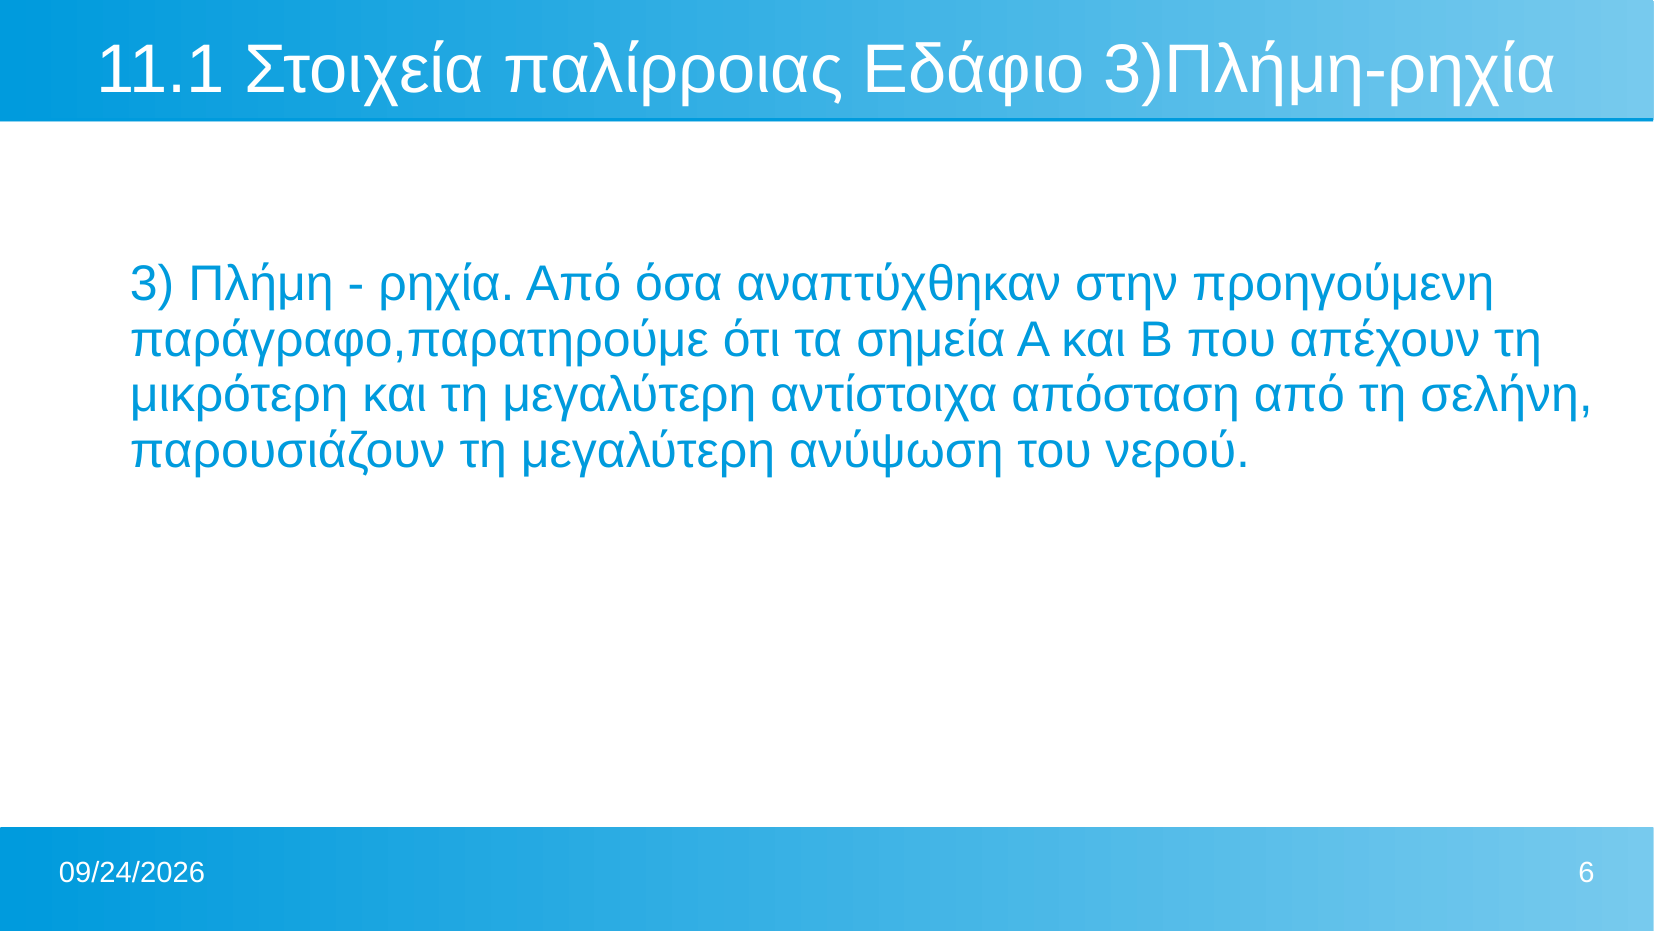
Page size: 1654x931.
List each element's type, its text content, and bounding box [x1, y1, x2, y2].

list 3) Πλήμη - ρηχία. Από όσα αναπτύχθηκαν στην προηγούμενη παράγραφο,παρατηρούμε ότι τα σημεία Α και Β που απέχουν τη μικρότερη και τη μεγαλύτερη αντίστοιχα απόσταση από τη σελήνη, παρουσιάζουν τη μεγαλύτερη ανύψωση του νερού. [59, 177, 1595, 768]
title 11.1 Στοιχεία παλίρροιας Εδάφιο 3)Πλήμη-ρηχία [59, 29, 1595, 108]
